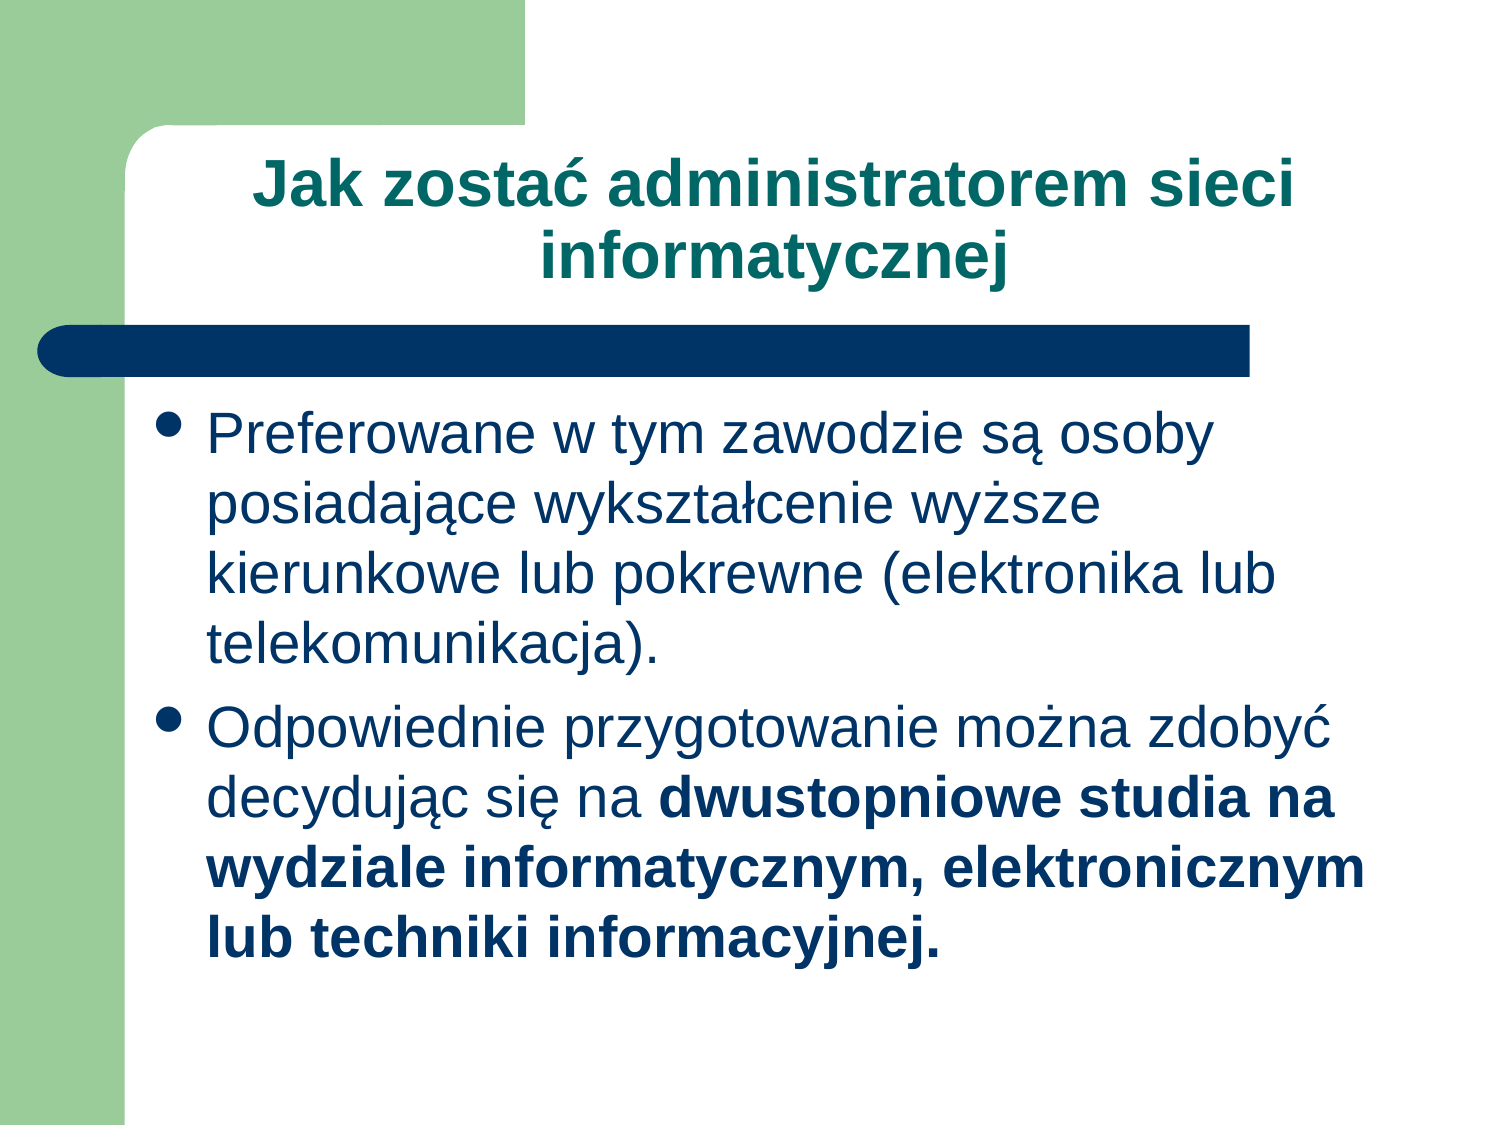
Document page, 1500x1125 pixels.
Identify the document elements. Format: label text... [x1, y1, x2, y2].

text_box Jak zostać administratorem sieci informatycznej [136, 136, 1414, 301]
list Preferowane w tym zawodzie są osoby posiadające wykształcenie wyższe kierunkowe lub pokrewne (elektronika lub telekomunikacja). Odpowiednie przygotowanie można zdobyć decydując się na dwustopniowe studia na wydziale informatycznym, elektronicznym lub techniki informacyjnej. [137, 387, 1400, 999]
